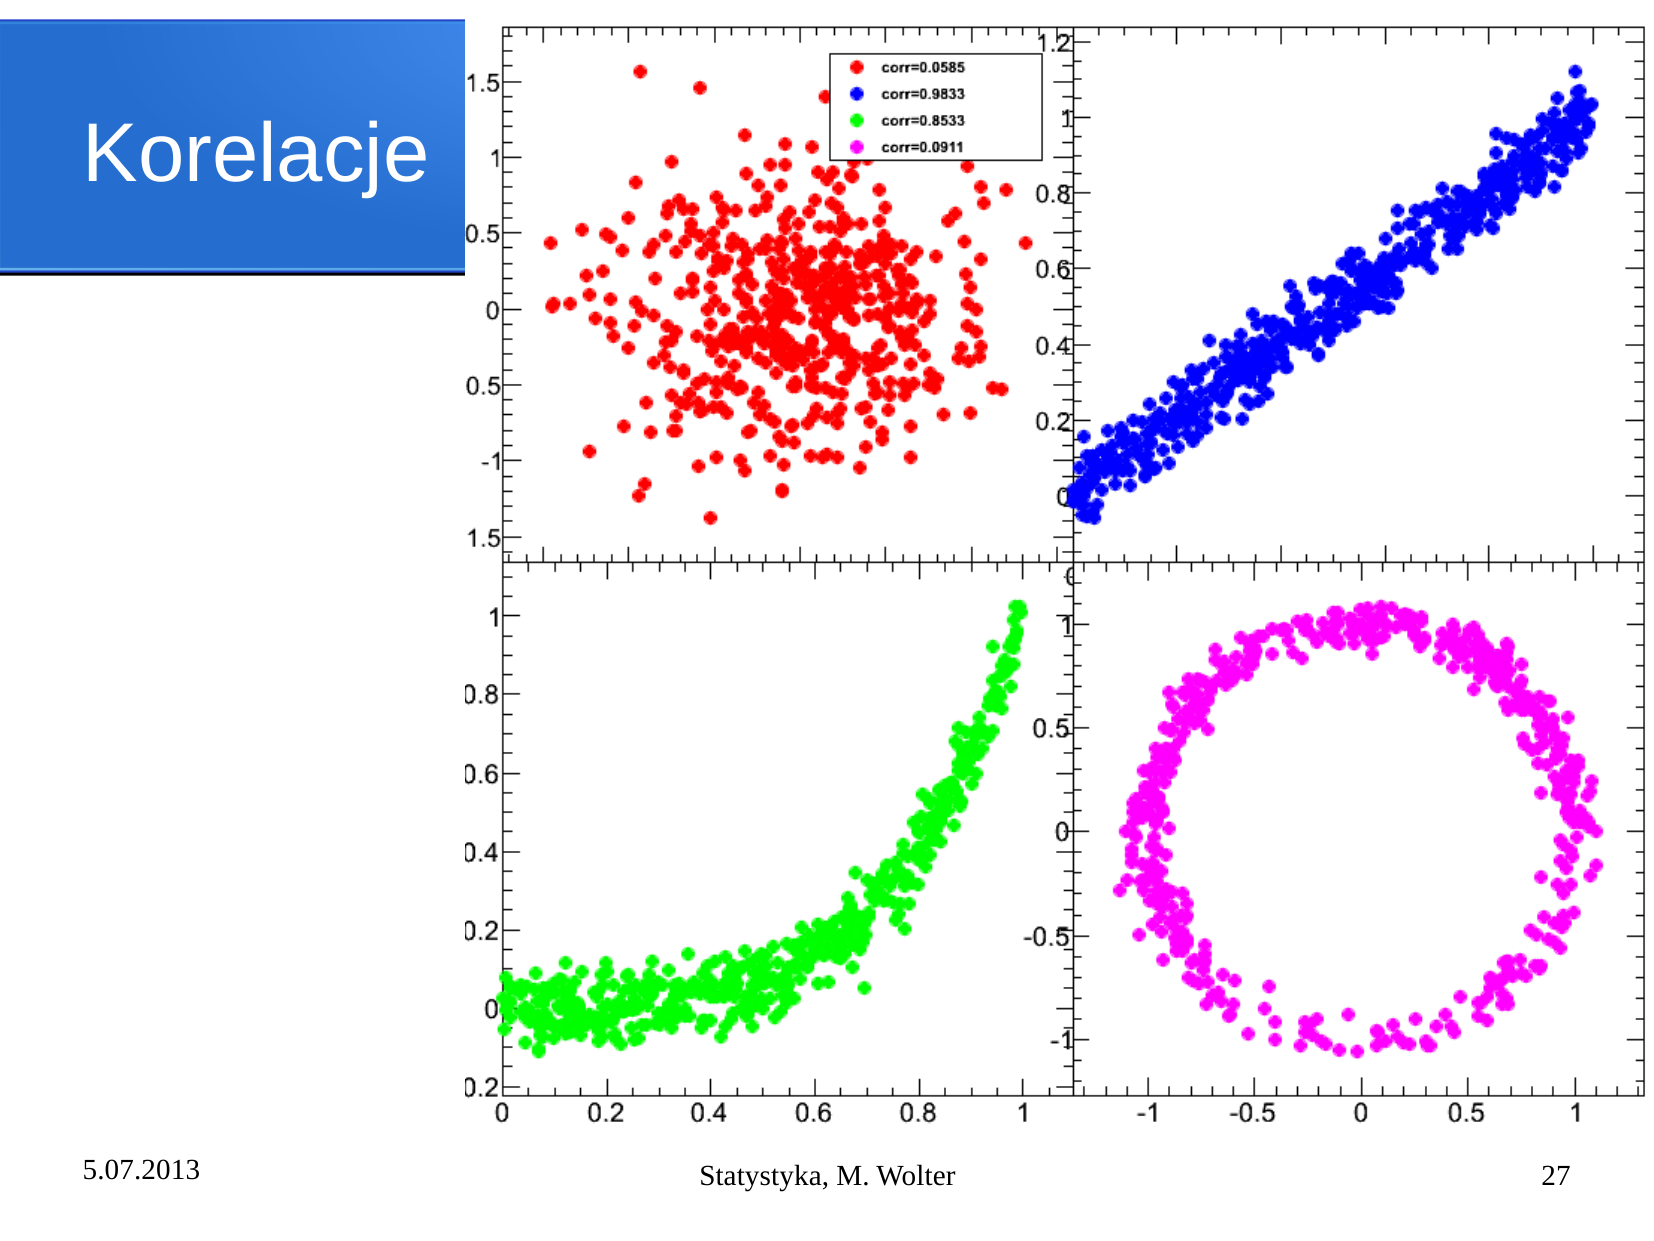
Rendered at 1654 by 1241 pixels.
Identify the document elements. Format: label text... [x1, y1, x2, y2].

title Korelacje [82, 49, 465, 257]
picture [465, 12, 1654, 1153]
